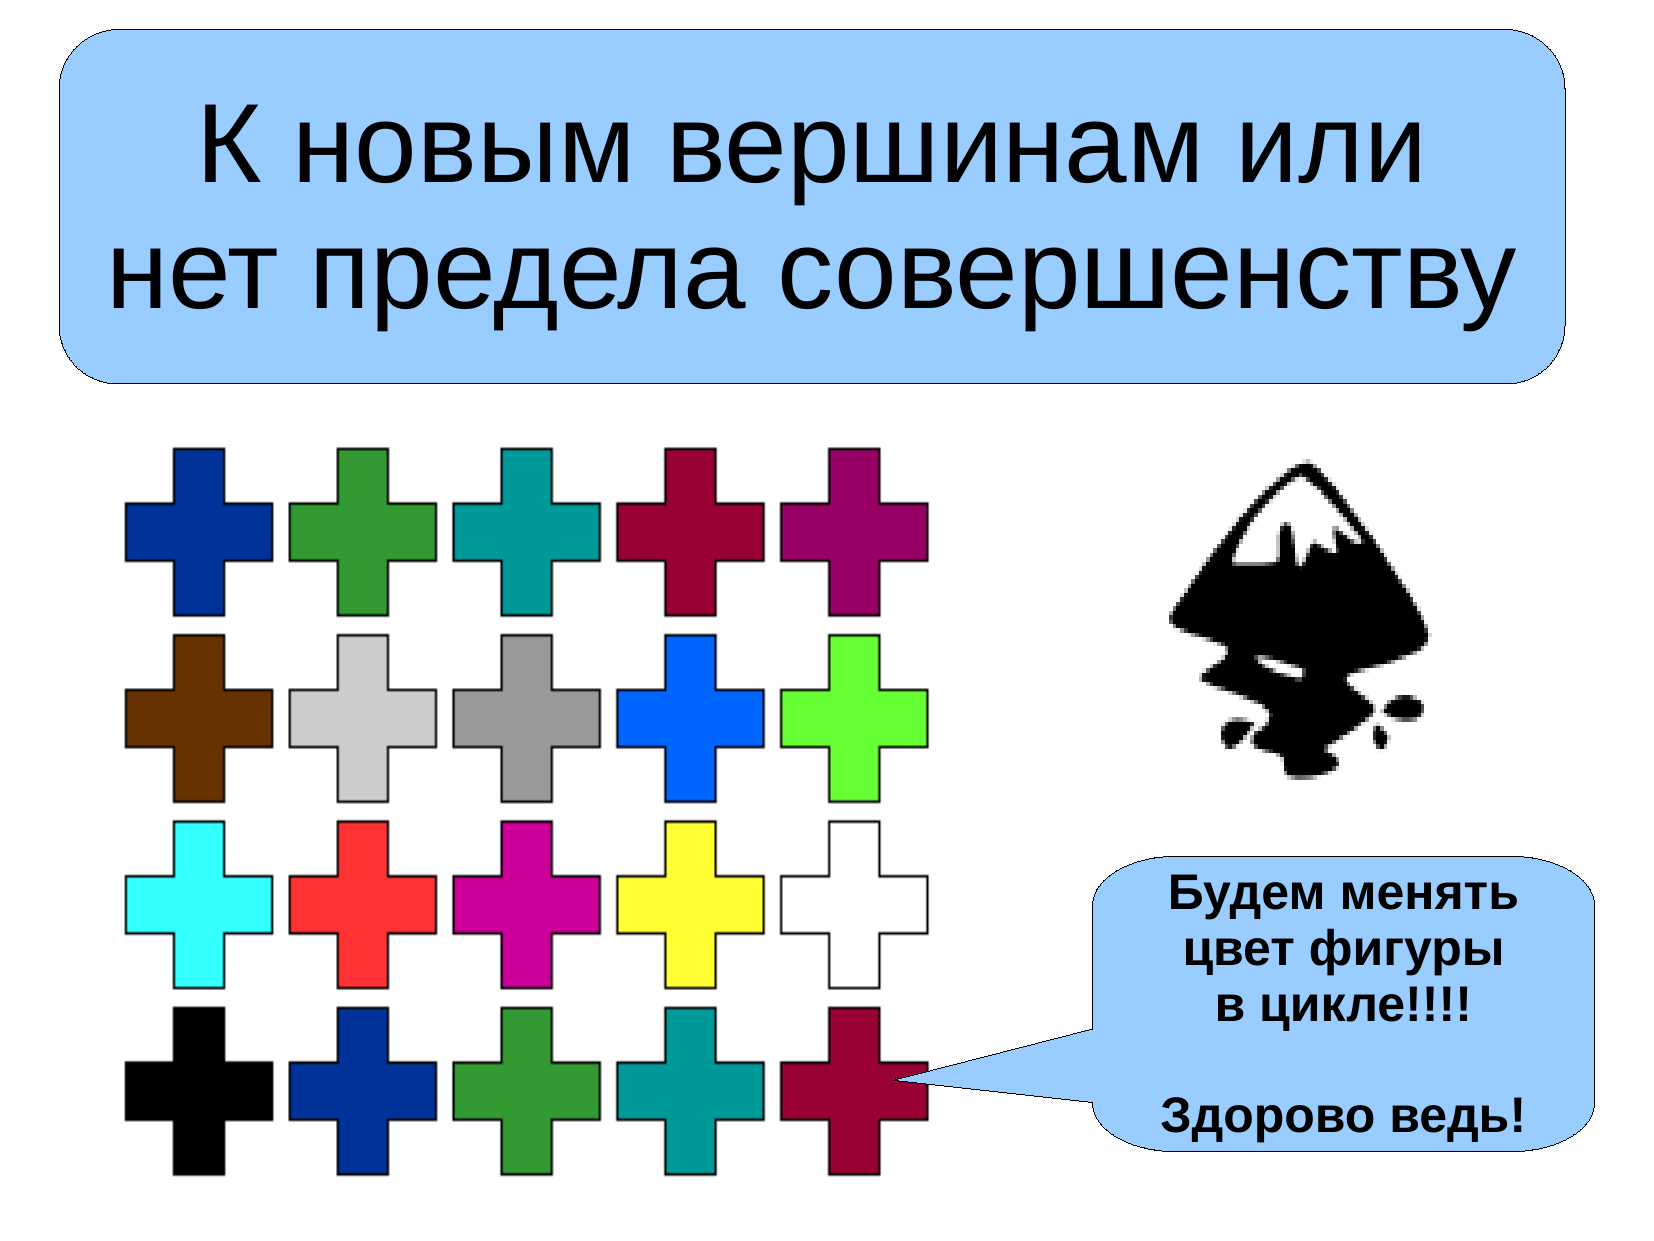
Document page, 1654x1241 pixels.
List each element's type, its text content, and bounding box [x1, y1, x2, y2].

text_box К новым вершинам или нет предела совершенству [59, 29, 1566, 384]
text_box Будем менять цвет фигуры в цикле!!!! Здорово ведь! [893, 856, 1595, 1152]
picture [97, 441, 1034, 1241]
picture [1151, 442, 1447, 798]
